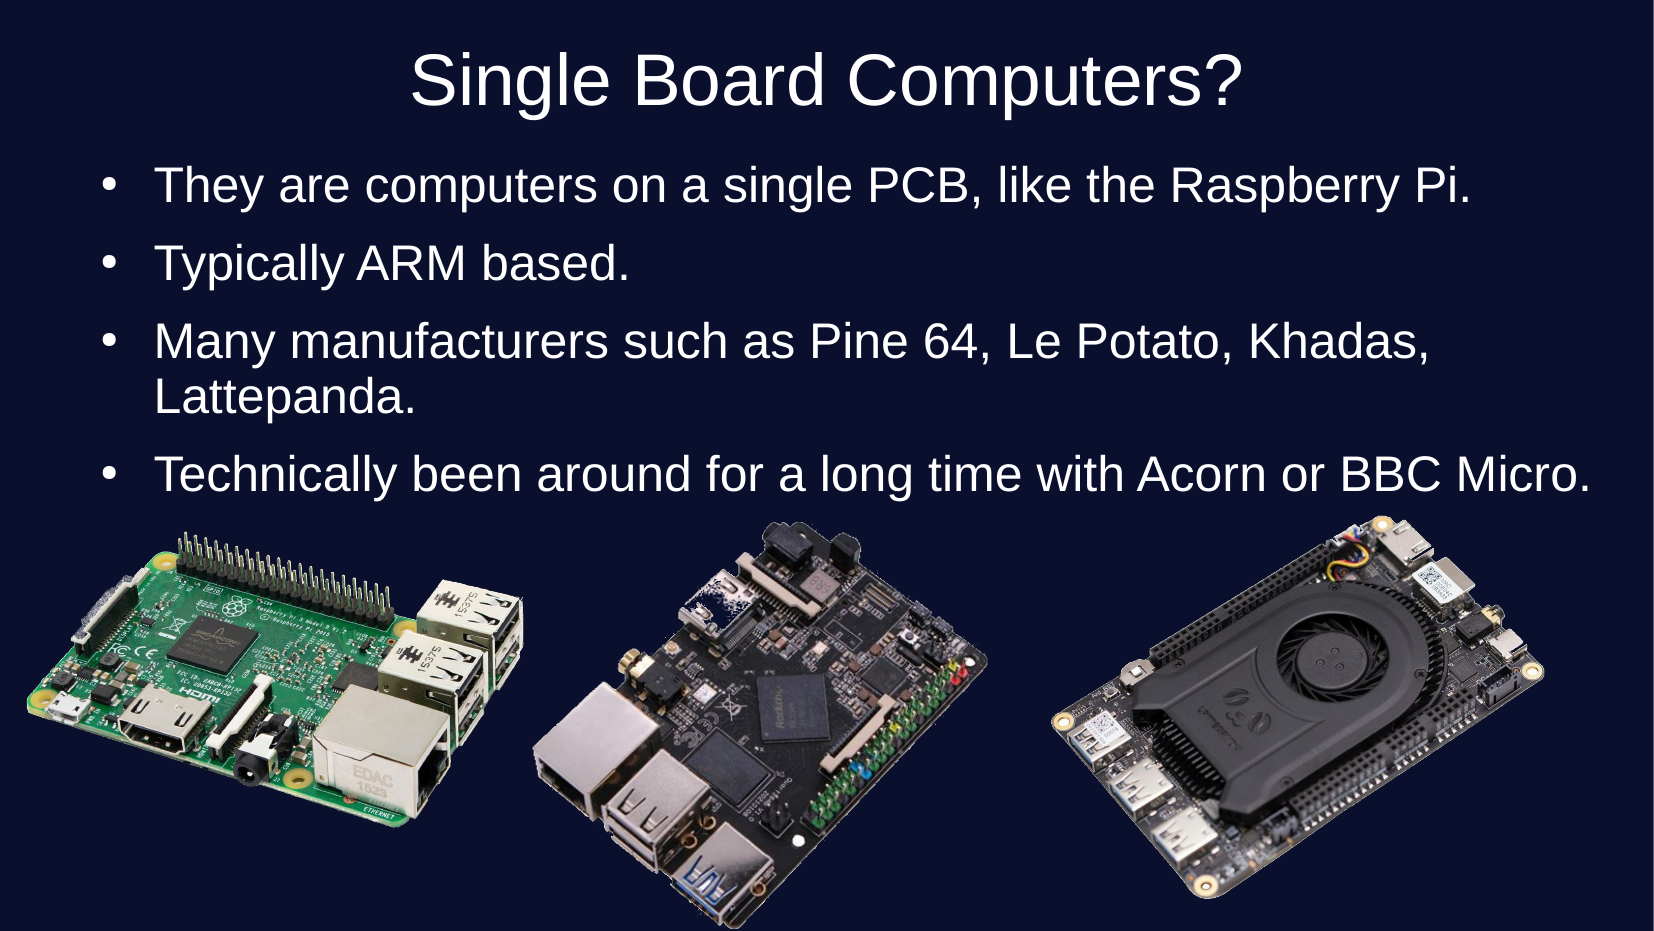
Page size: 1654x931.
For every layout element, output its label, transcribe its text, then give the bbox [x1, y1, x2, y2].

title Single Board Computers? [82, 37, 1571, 124]
list They are computers on a single PCB, like the Raspberry Pi. Typically ARM based. Many manufacturers such as Pine 64, Le Potato, Khadas, Lattepanda. Technically been around for a long time with Acorn or BBC Micro. [82, 157, 1606, 507]
picture [0, 0, 1654, 931]
